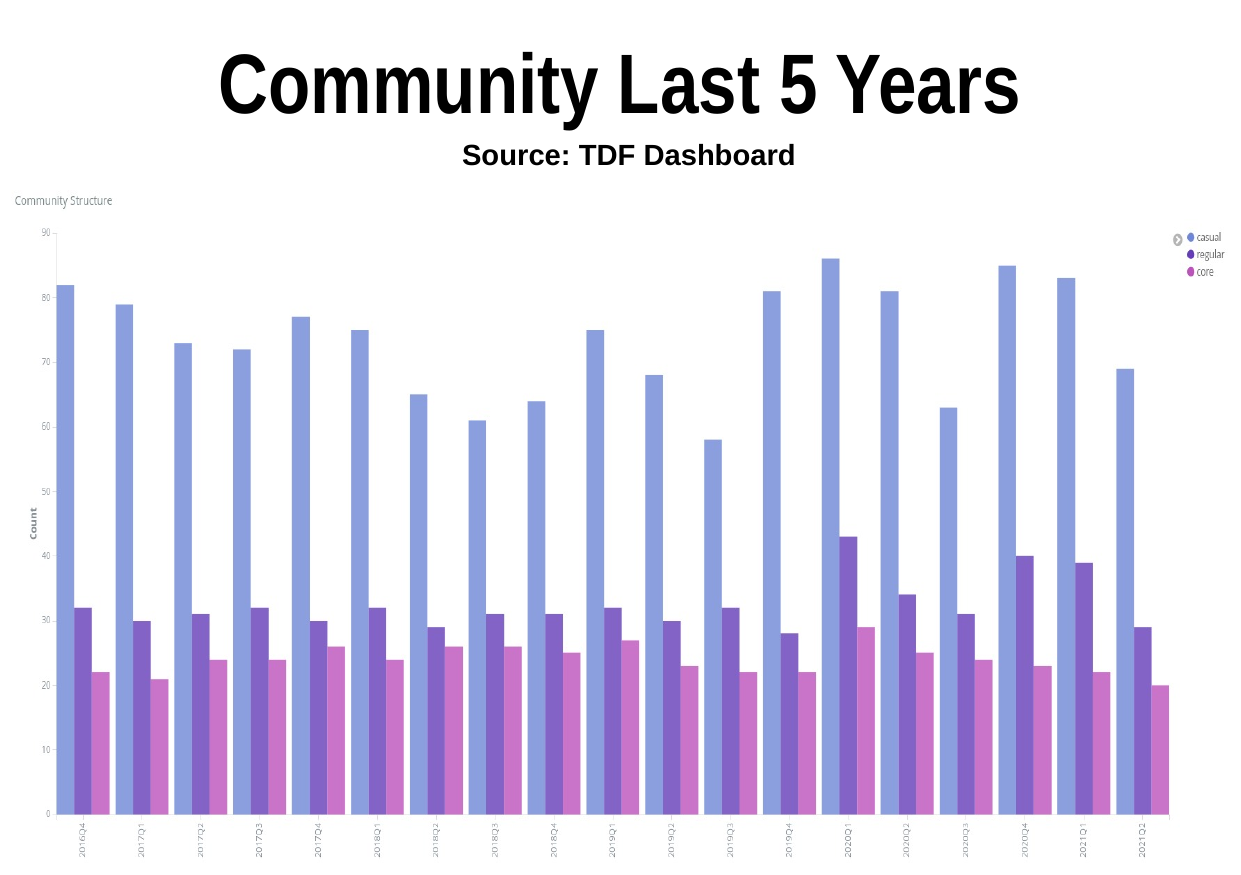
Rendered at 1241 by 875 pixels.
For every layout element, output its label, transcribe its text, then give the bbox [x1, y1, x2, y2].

picture [11, 190, 1228, 863]
text_box Source: TDF Dashboard [447, 131, 812, 185]
title Community Last 5 Years [11, 12, 1229, 155]
